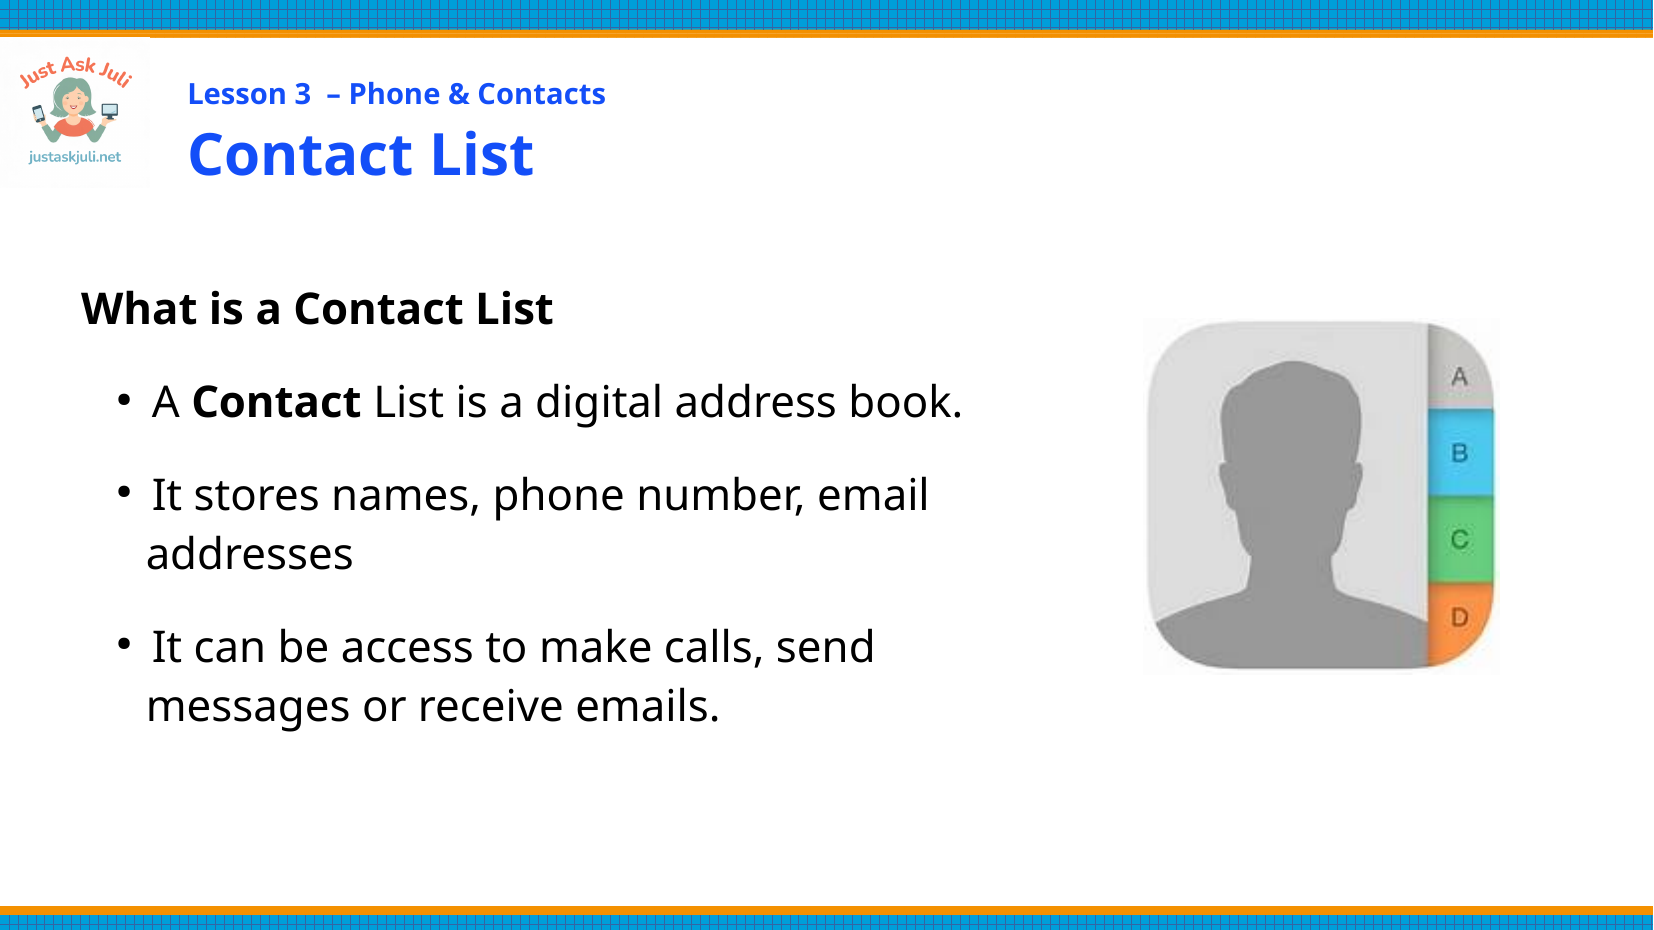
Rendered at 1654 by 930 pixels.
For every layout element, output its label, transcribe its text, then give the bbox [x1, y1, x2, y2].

picture [1143, 318, 1500, 675]
text_box What is a Contact List A Contact List is a digital address book. It stores names, phone number, email addresses It can be access to make calls, send messages or receive emails. [74, 224, 1050, 788]
picture [0, 37, 150, 188]
text_box Lesson 3 – Phone & Contacts Contact List [187, 67, 780, 199]
